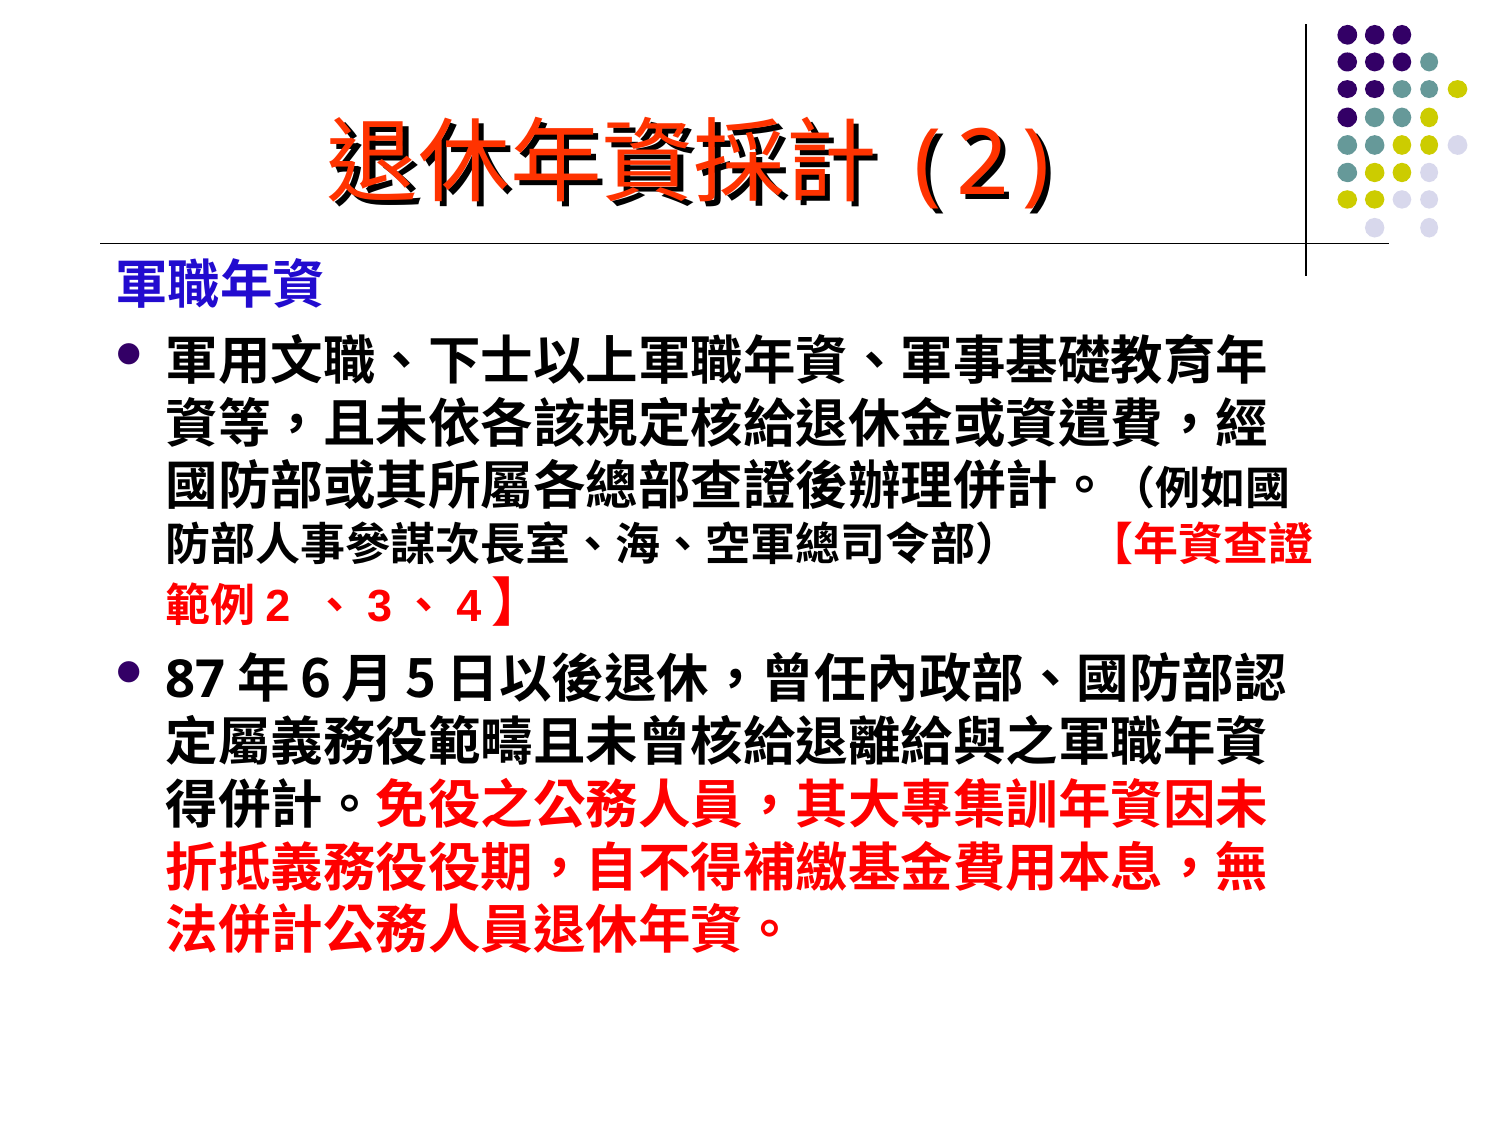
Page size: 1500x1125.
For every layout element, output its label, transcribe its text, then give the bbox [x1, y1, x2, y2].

list 軍職年資 軍用文職、下士以上軍職年資、軍事基礎教育年資等，且未依各該規定核給退休金或資遣費，經國防部或其所屬各總部查證後辦理併計。（例如國防部人事參謀次長室、海、空軍總司令部） 【年資查證範例2 、3、4】 87年6月5日以後退休，曾任內政部、國防部認定屬義務役範疇且未曾核給退離給與之軍職年資得併計。免役之公務人員，其大專集訓年資因未折抵義務役役期，自不得補繳基金費用本息，無法併計公務人員退休年資。 [100, 244, 1329, 976]
title 退休年資採計(2) [76, 30, 1315, 220]
